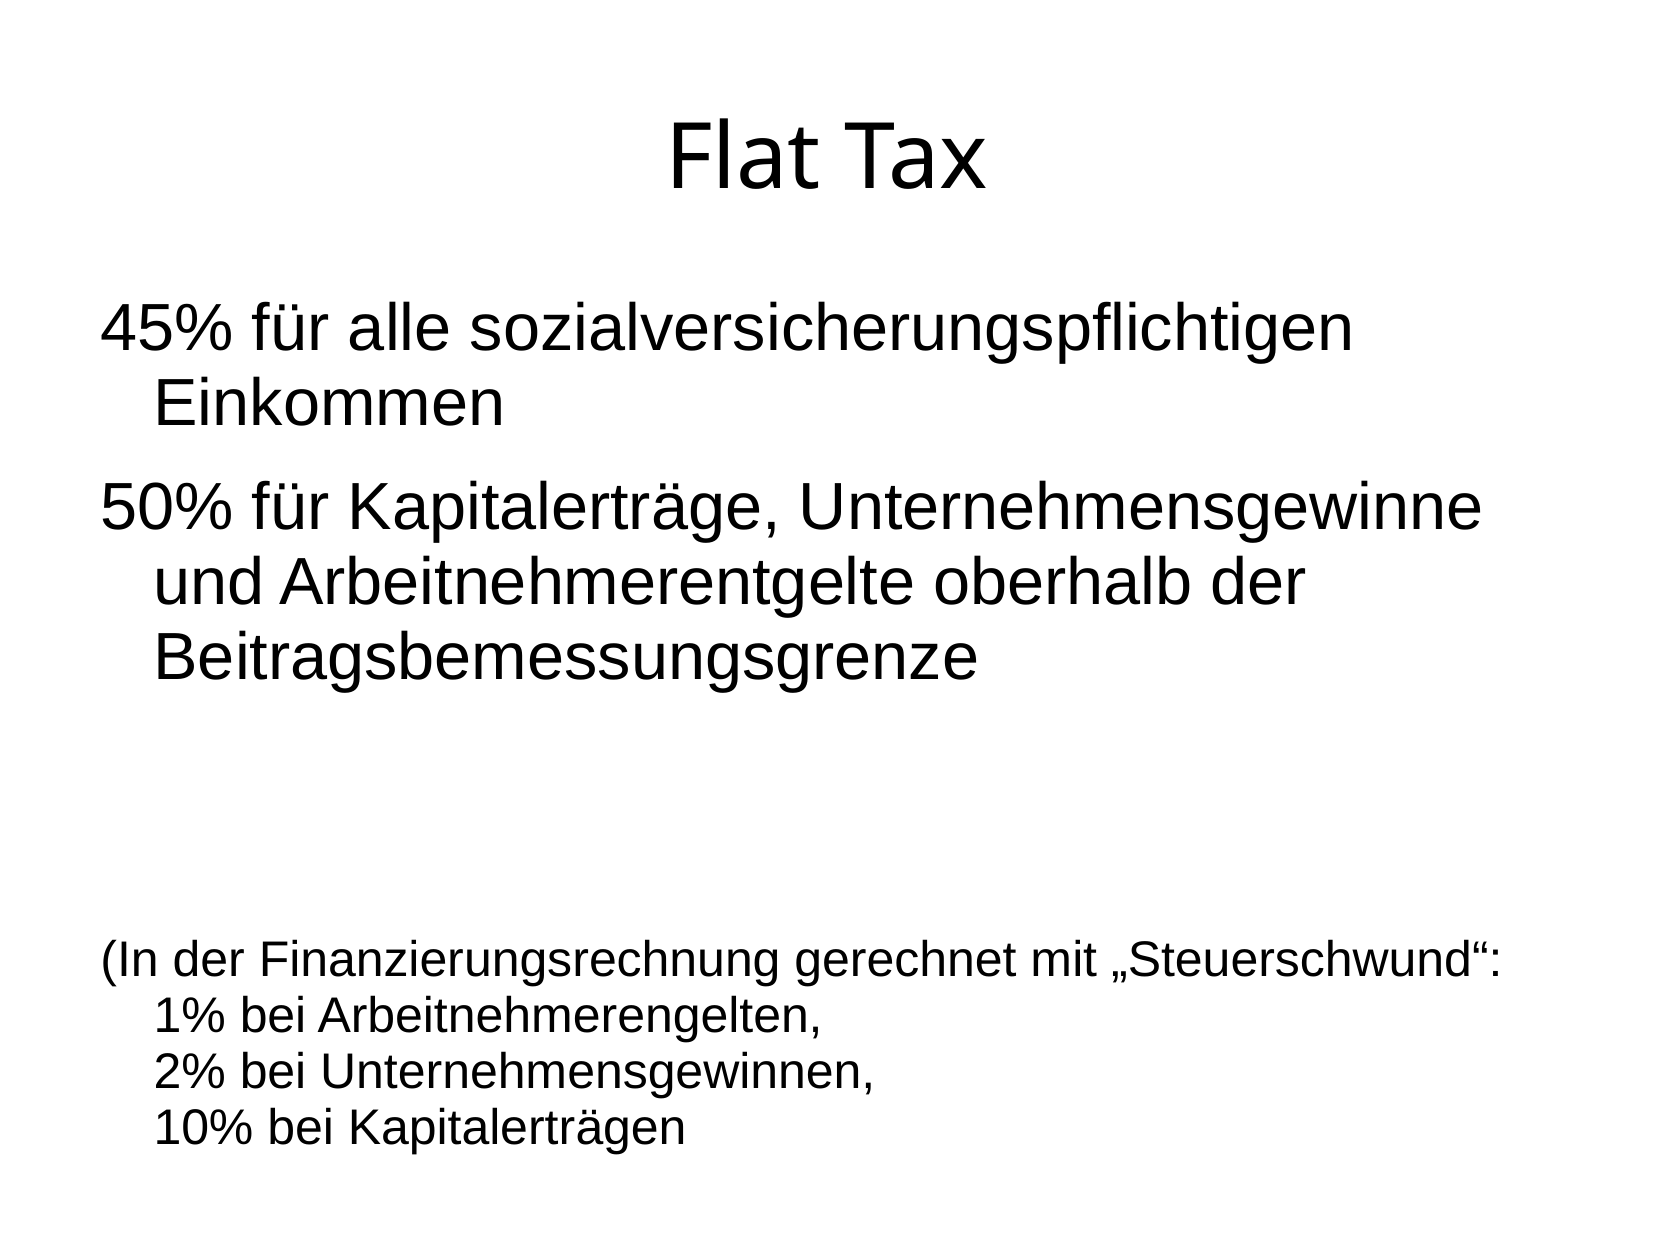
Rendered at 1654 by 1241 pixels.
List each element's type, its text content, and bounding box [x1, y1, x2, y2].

title Flat Tax [82, 56, 1571, 250]
list 45% für alle sozialversicherungspflichtigen Einkommen 50% für Kapitalerträge, Unternehmensgewinne und Arbeitnehmerentgelte oberhalb der Beitragsbemessungsgrenze (In der Finanzierungsrechnung gerechnet mit „Steuerschwund“: 1% bei Arbeitnehmerengelten, 2% bei Unternehmensgewinnen, 10% bei Kapitalerträgen [82, 290, 1571, 1155]
